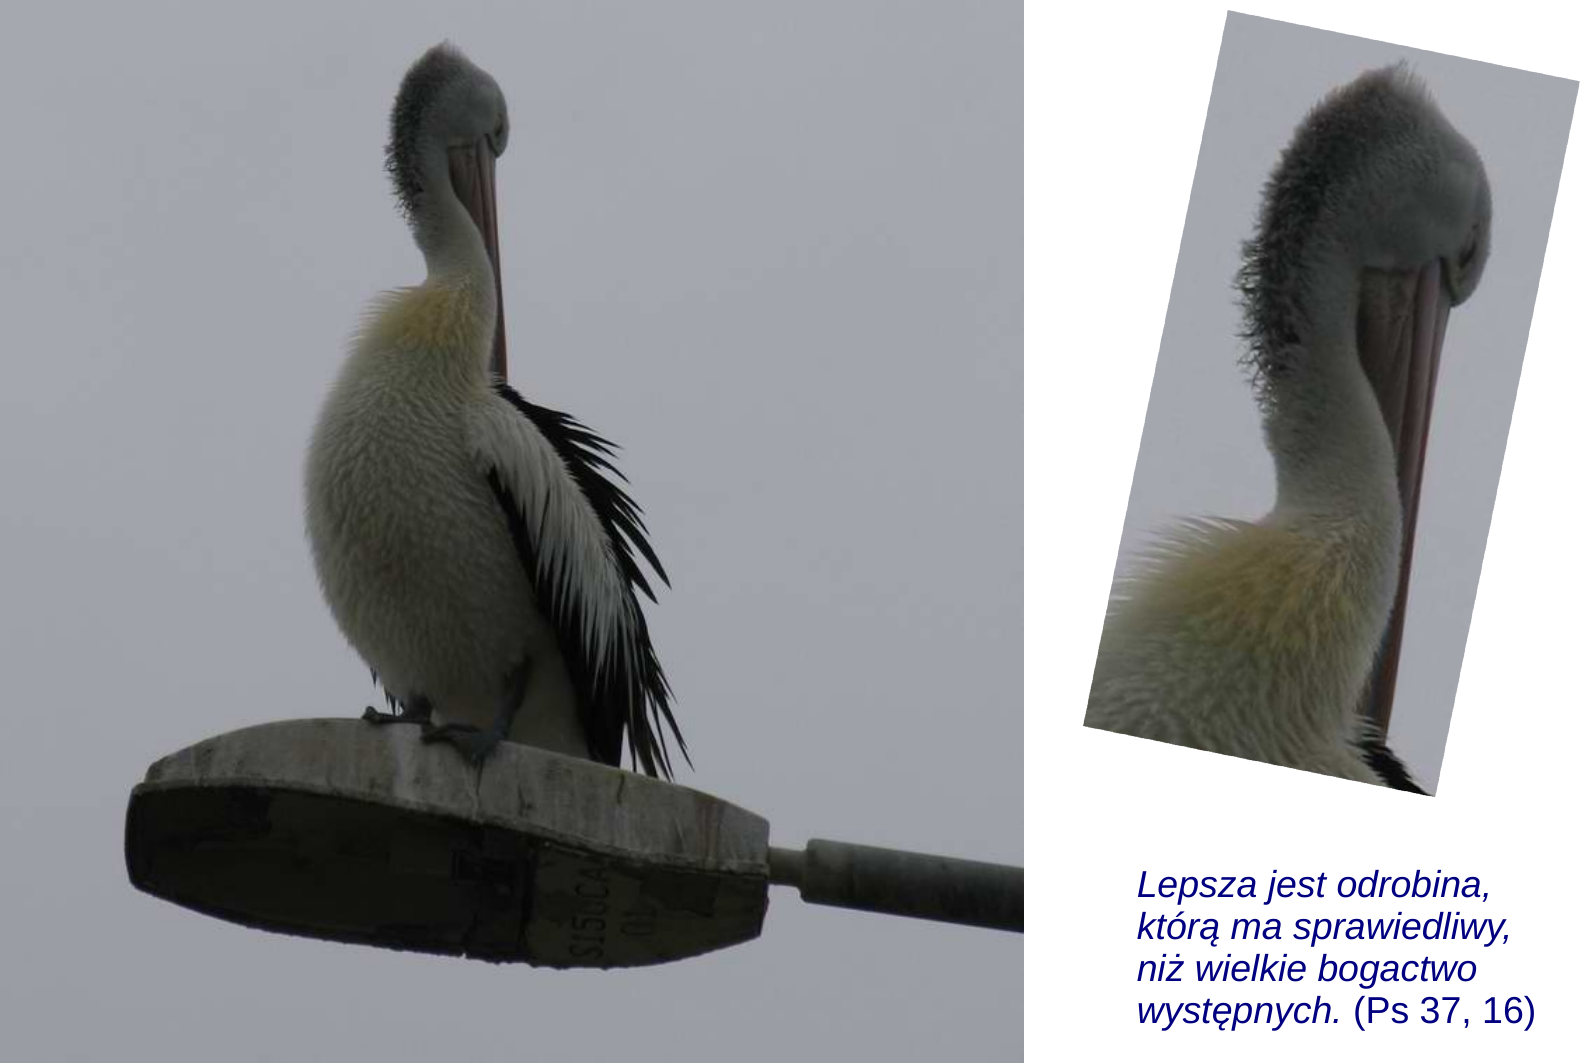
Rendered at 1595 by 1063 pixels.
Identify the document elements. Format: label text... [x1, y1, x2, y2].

picture [1082, 9, 1580, 797]
text_box Lepsza jest odrobina, którą ma sprawiedliwy, niż wielkie bogactwo występnych. (Ps 37, 16) [1122, 856, 1565, 1039]
picture [0, 0, 1024, 1063]
